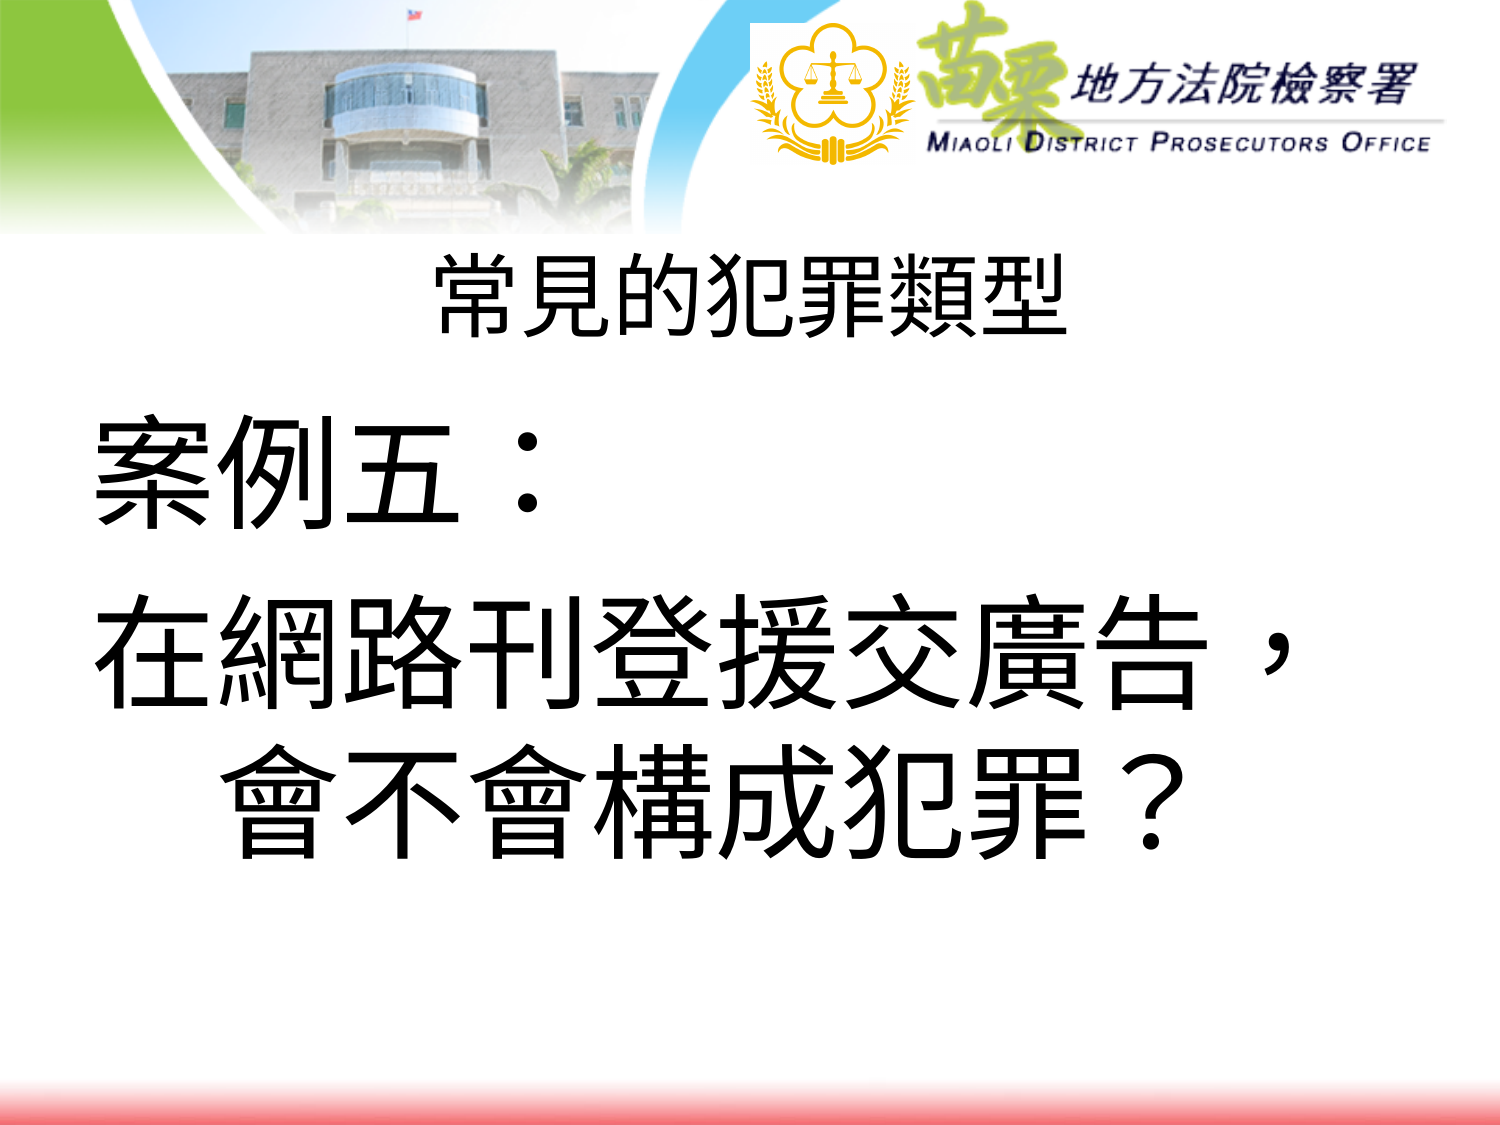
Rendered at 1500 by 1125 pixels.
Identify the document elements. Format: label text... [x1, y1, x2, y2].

list 案例五： 在網路刊登援交廣告，會不會構成犯罪？ [75, 387, 1426, 1038]
title 常見的犯罪類型 [75, 200, 1426, 387]
